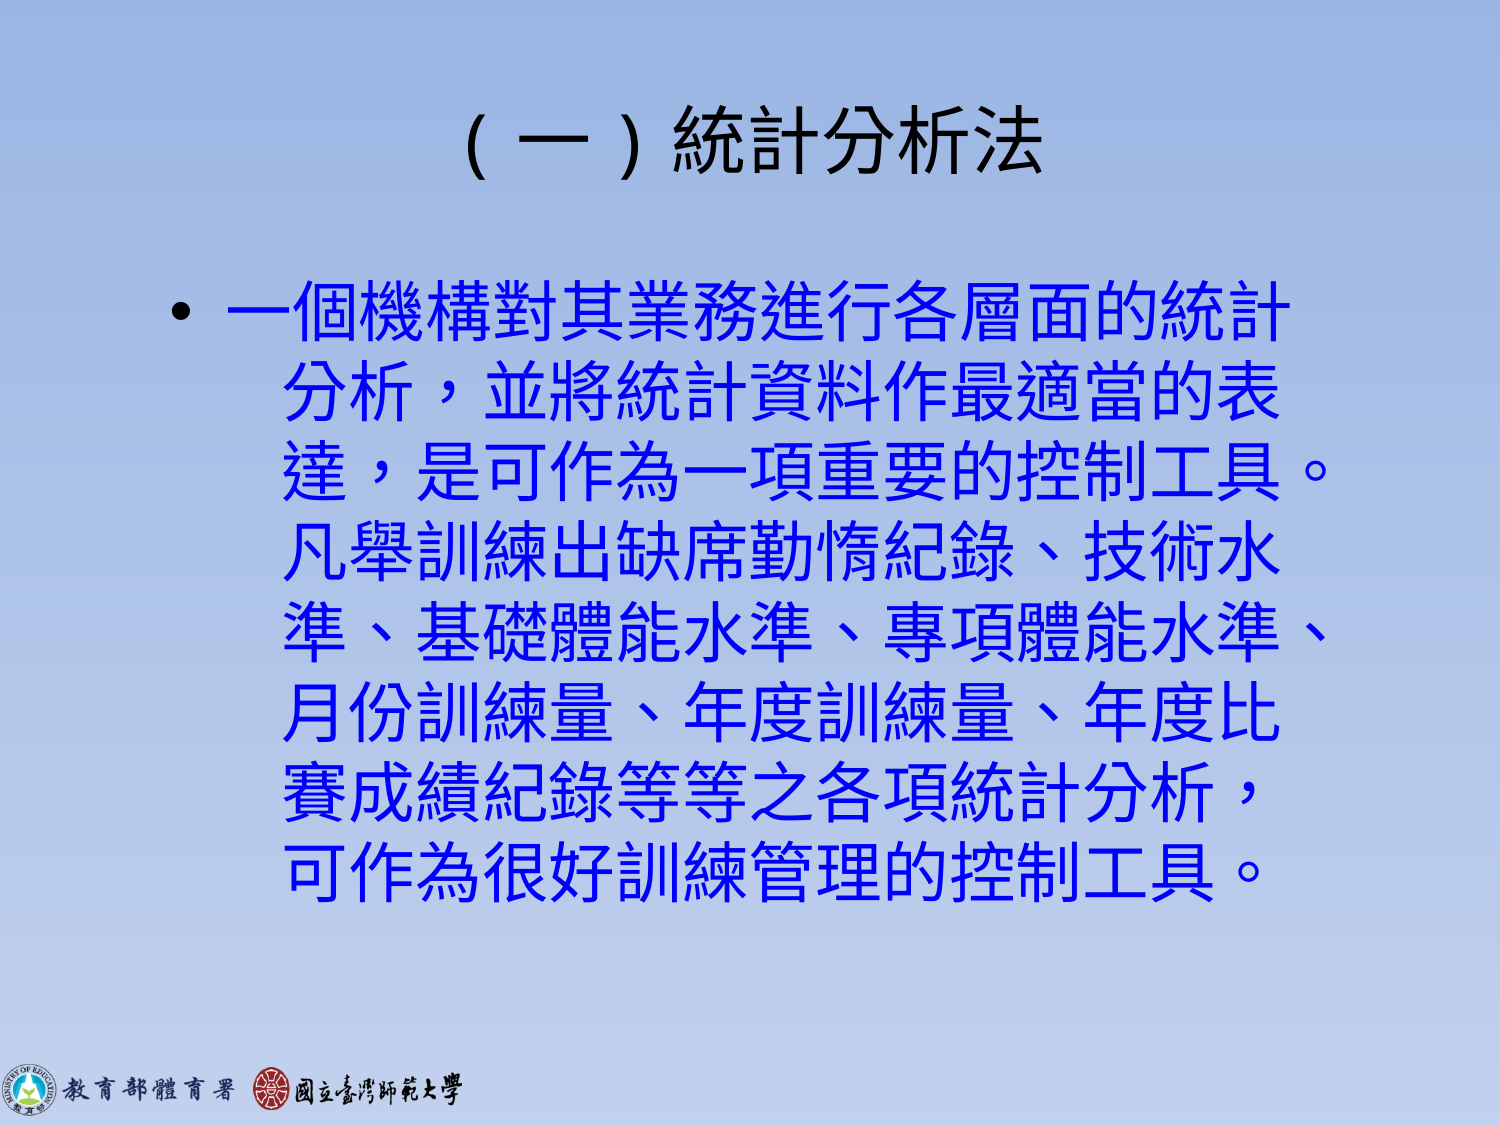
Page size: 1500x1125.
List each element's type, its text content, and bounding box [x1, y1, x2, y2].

list 一個機構對其業務進行各層面的統計分析，並將統計資料作最適當的表達，是可作為一項重要的控制工具。凡舉訓練出缺席勤惰紀錄、技術水準、基礎體能水準、專項體能水準、月份訓練量、年度訓練量、年度比賽成績紀錄等等之各項統計分析，可作為很好訓練管理的控制工具。 [154, 262, 1351, 941]
title (一)統計分析法 [75, 45, 1426, 233]
